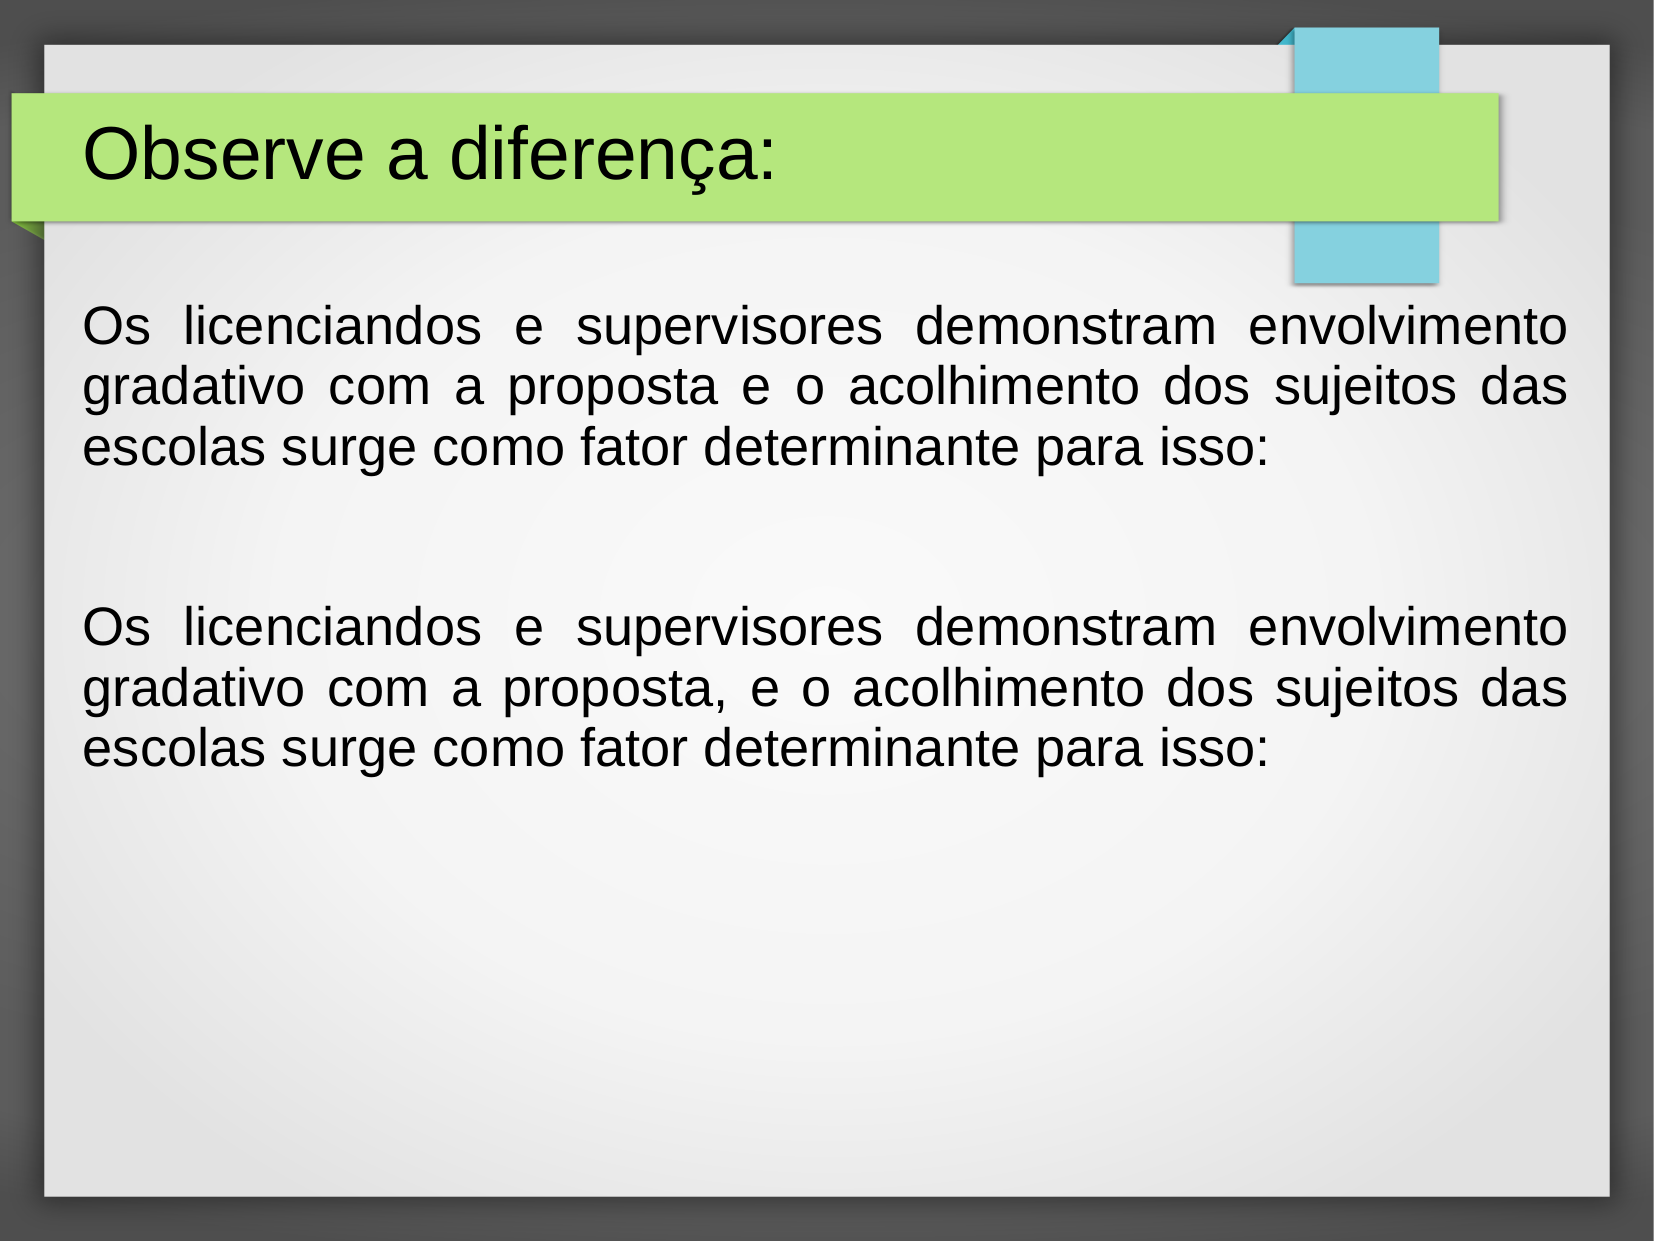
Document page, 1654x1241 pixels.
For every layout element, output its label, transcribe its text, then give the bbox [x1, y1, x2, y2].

list Os licenciandos e supervisores demonstram envolvimento gradativo com a proposta e o acolhimento dos sujeitos das escolas surge como fator determinante para isso: Os licenciandos e supervisores demonstram envolvimento gradativo com a proposta, e o acolhimento dos sujeitos das escolas surge como fator determinante para isso: [82, 295, 1571, 1015]
picture [0, 0, 1654, 1241]
title Observe a diferença: [82, 94, 1264, 213]
